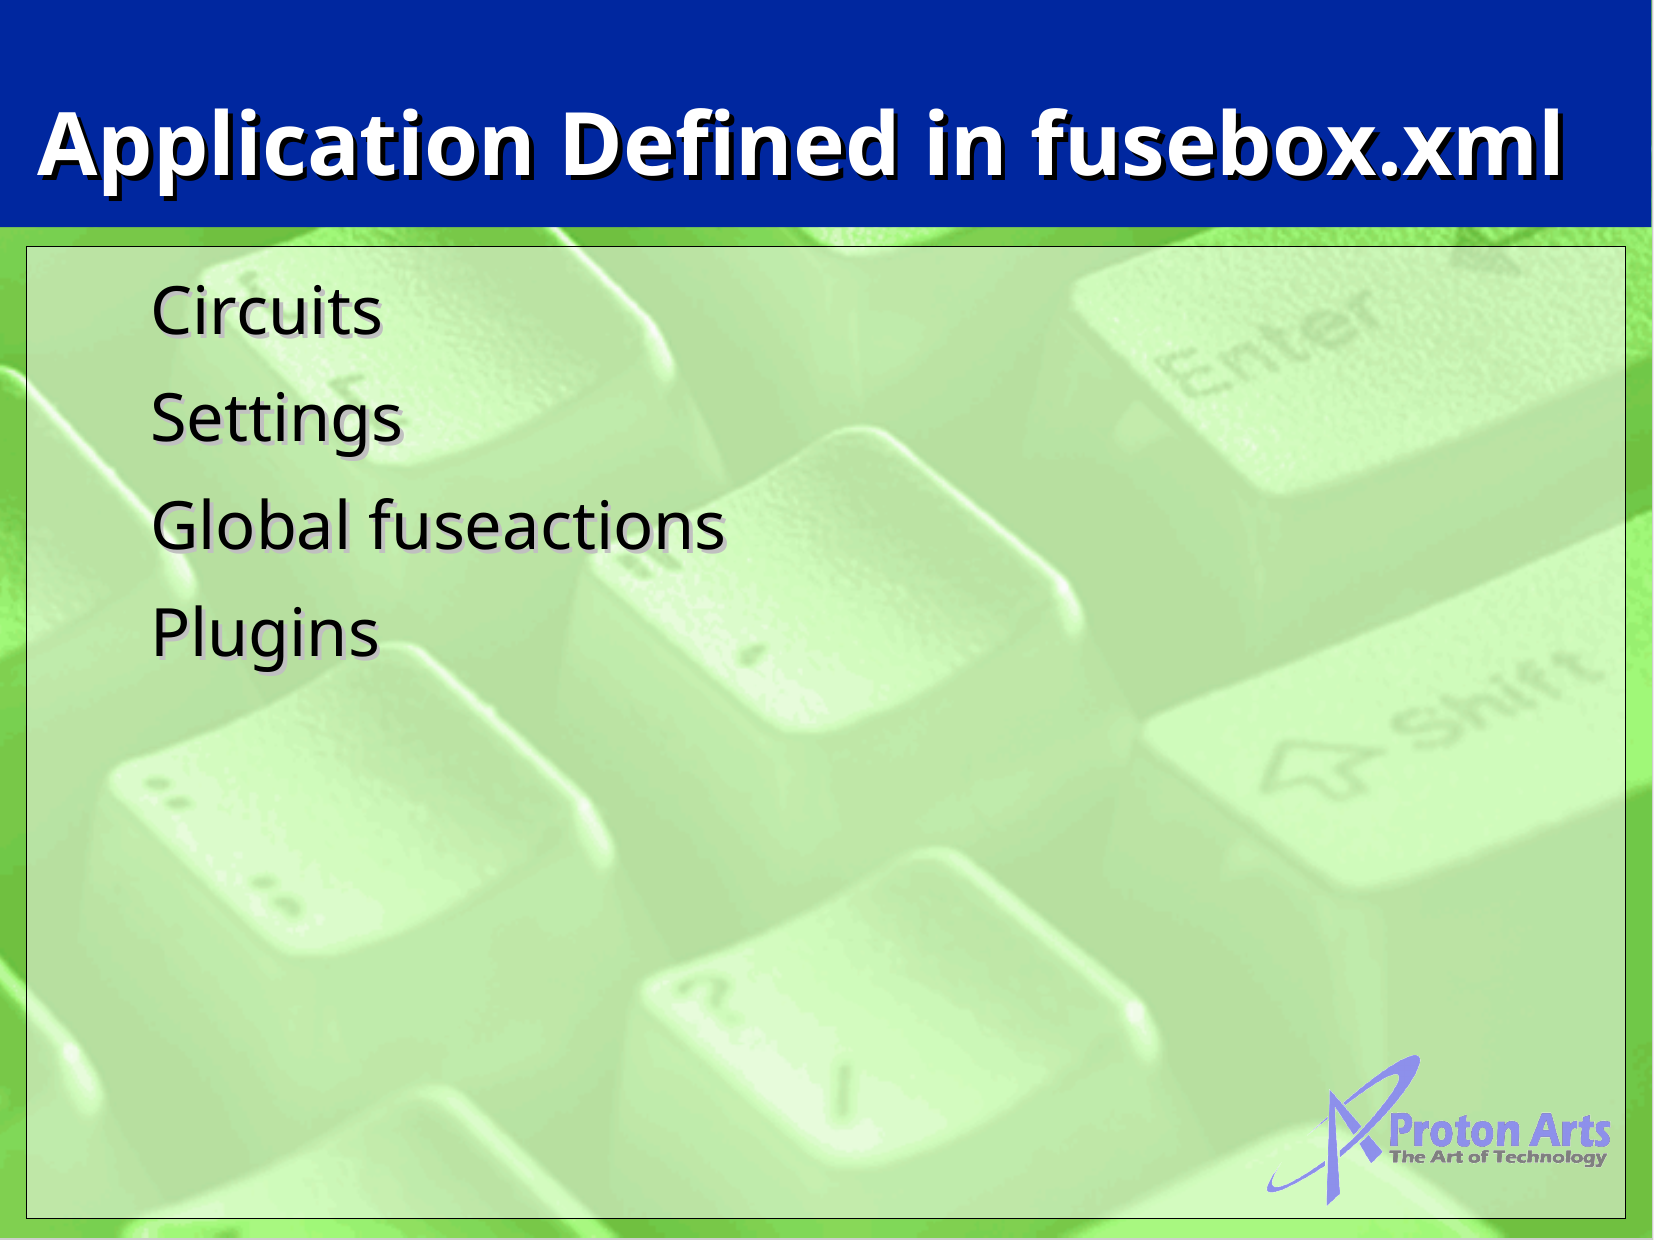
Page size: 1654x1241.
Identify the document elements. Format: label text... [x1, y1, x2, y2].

title Application Defined in fusebox.xml [37, 45, 1613, 238]
list Circuits Settings Global fuseactions Plugins [75, 263, 1425, 1006]
picture [0, 228, 1652, 1238]
